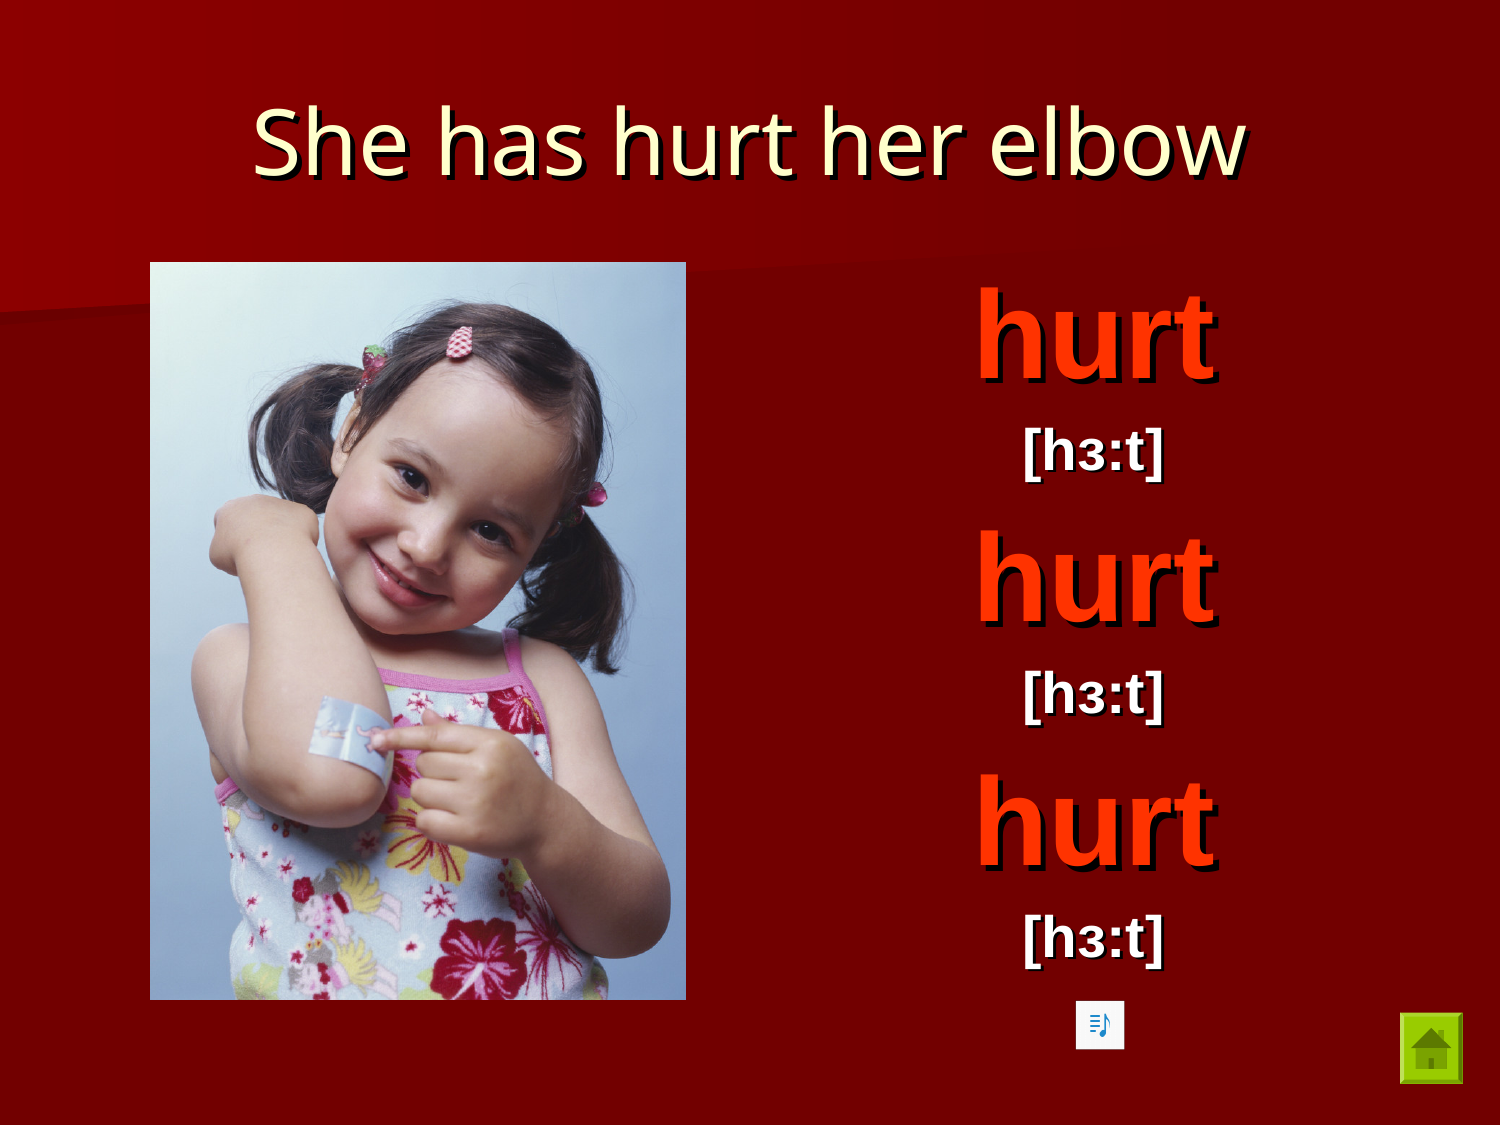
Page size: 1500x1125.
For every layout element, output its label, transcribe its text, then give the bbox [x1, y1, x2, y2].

title She has hurt her elbow [75, 45, 1426, 233]
list hurt [hɜ:t] hurt [hɜ:t] hurt [hɜ:t] [762, 262, 1426, 1000]
text_box [1401, 1012, 1463, 1084]
text_box [1074, 999, 1126, 1051]
picture [150, 262, 686, 1000]
